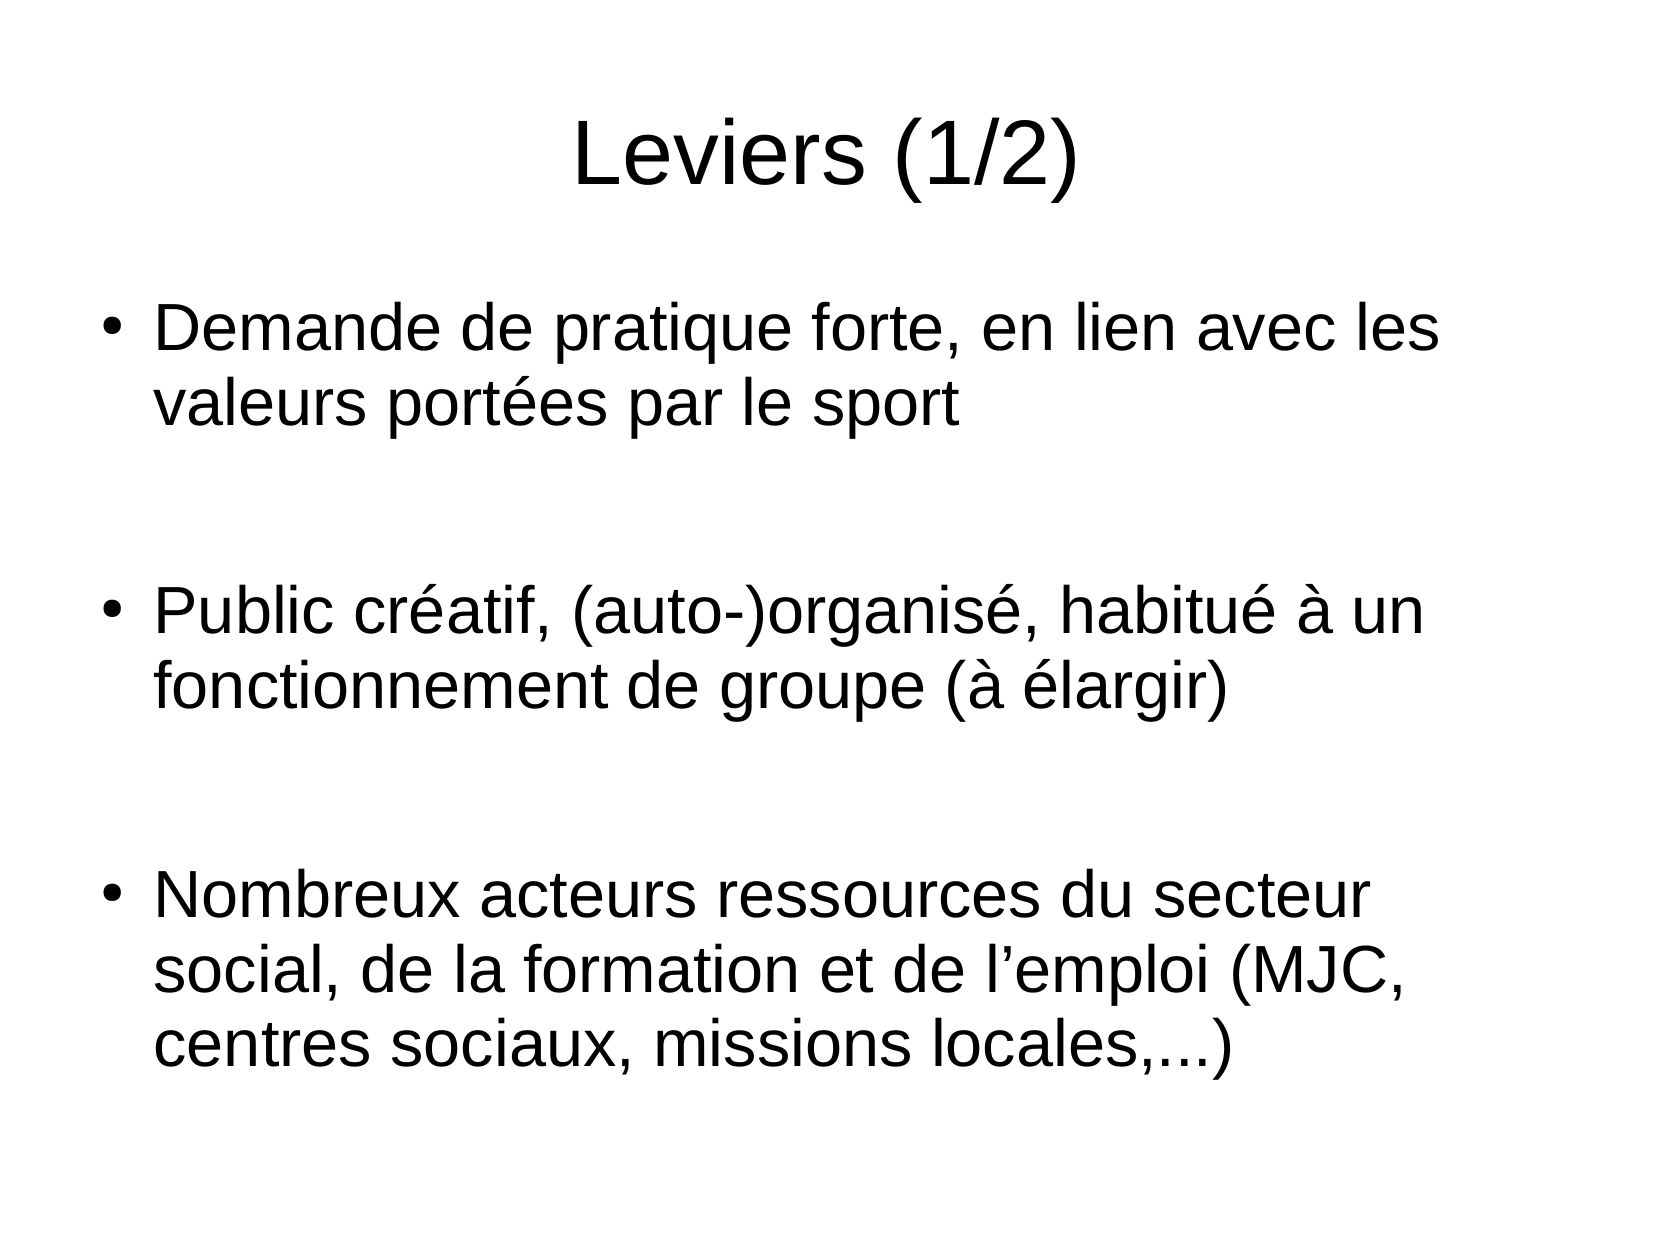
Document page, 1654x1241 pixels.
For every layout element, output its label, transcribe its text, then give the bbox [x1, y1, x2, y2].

list Demande de pratique forte, en lien avec les valeurs portées par le sport Public créatif, (auto-)organisé, habitué à un fonctionnement de groupe (à élargir) Nombreux acteurs ressources du secteur social, de la formation et de l’emploi (MJC, centres sociaux, missions locales,...) [82, 290, 1571, 1182]
title Leviers (1/2) [82, 49, 1571, 257]
